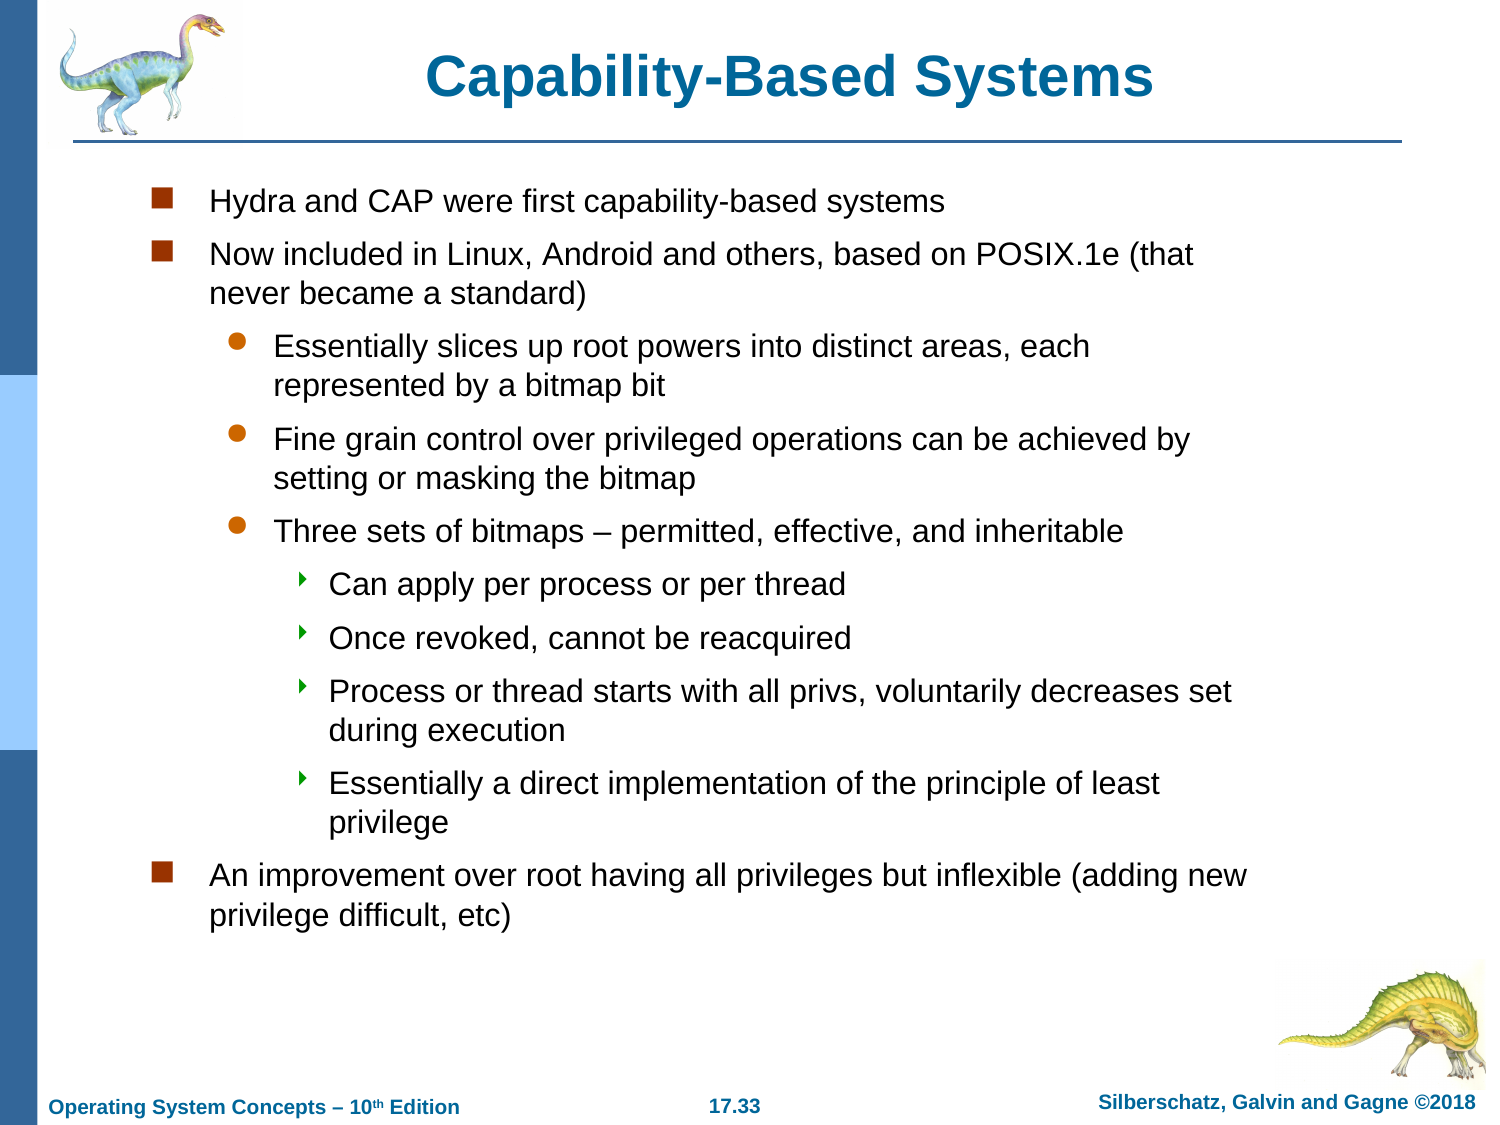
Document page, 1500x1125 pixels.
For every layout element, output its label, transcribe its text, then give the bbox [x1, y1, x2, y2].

picture [1275, 959, 1486, 1090]
title Capability-Based Systems [165, 20, 1432, 116]
list Hydra and CAP were first capability-based systems Now included in Linux, Android and others, based on POSIX.1e (that never became a standard) Essentially slices up root powers into distinct areas, each represented by a bitmap bit Fine grain control over privileged operations can be achieved by setting or masking the bitmap Three sets of bitmaps – permitted, effective, and inheritable Can apply per process or per thread Once revoked, cannot be reacquired Process or thread starts with all privs, voluntarily decreases set during execution Essentially a direct implementation of the principle of least privilege An improvement over root having all privileges but inflexible (adding new privilege difficult, etc) [139, 172, 1288, 946]
picture [46, 0, 243, 149]
picture [1415, 1094, 1423, 1099]
